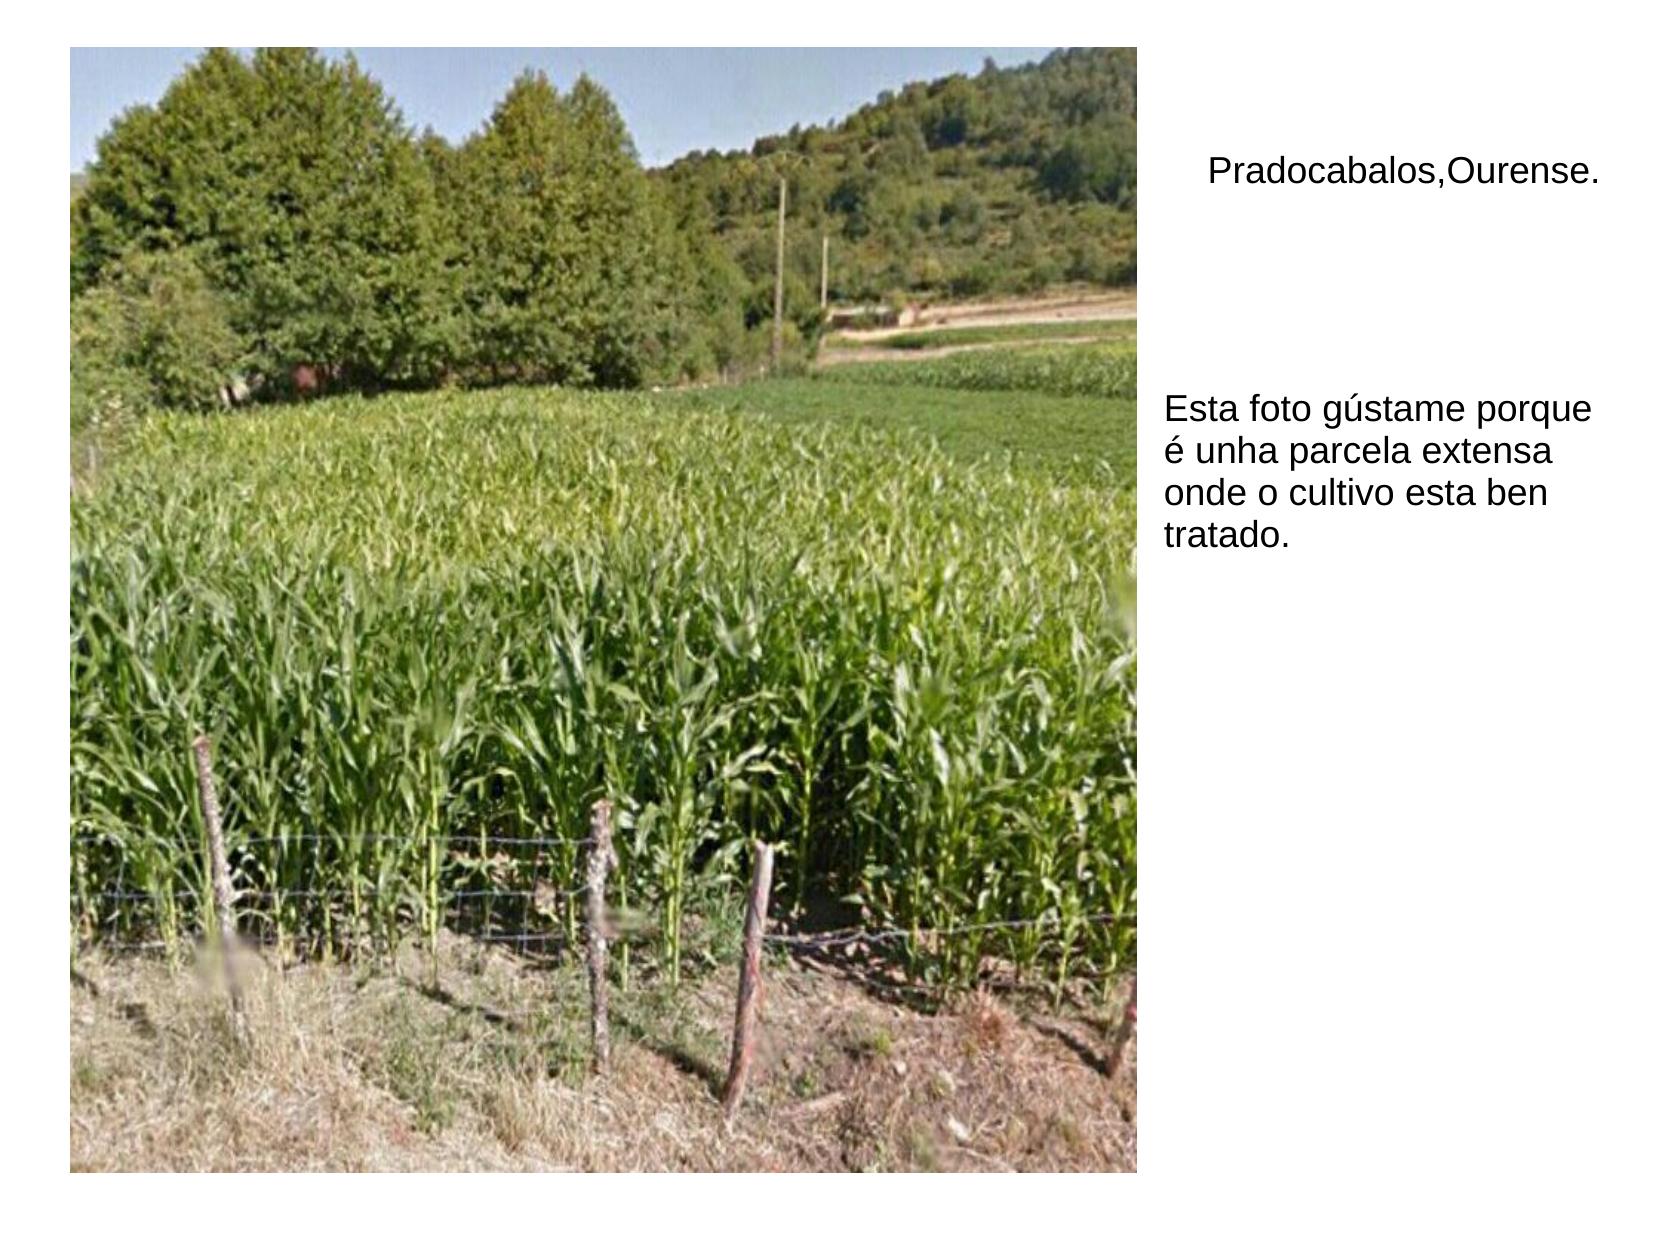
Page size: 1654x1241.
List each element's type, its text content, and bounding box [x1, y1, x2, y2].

text_box Pradocabalos,Ourense. [1192, 141, 1616, 199]
picture [70, 47, 1137, 1173]
text_box Esta foto gústame porque é unha parcela extensa onde o cultivo esta ben tratado. [1149, 380, 1619, 564]
